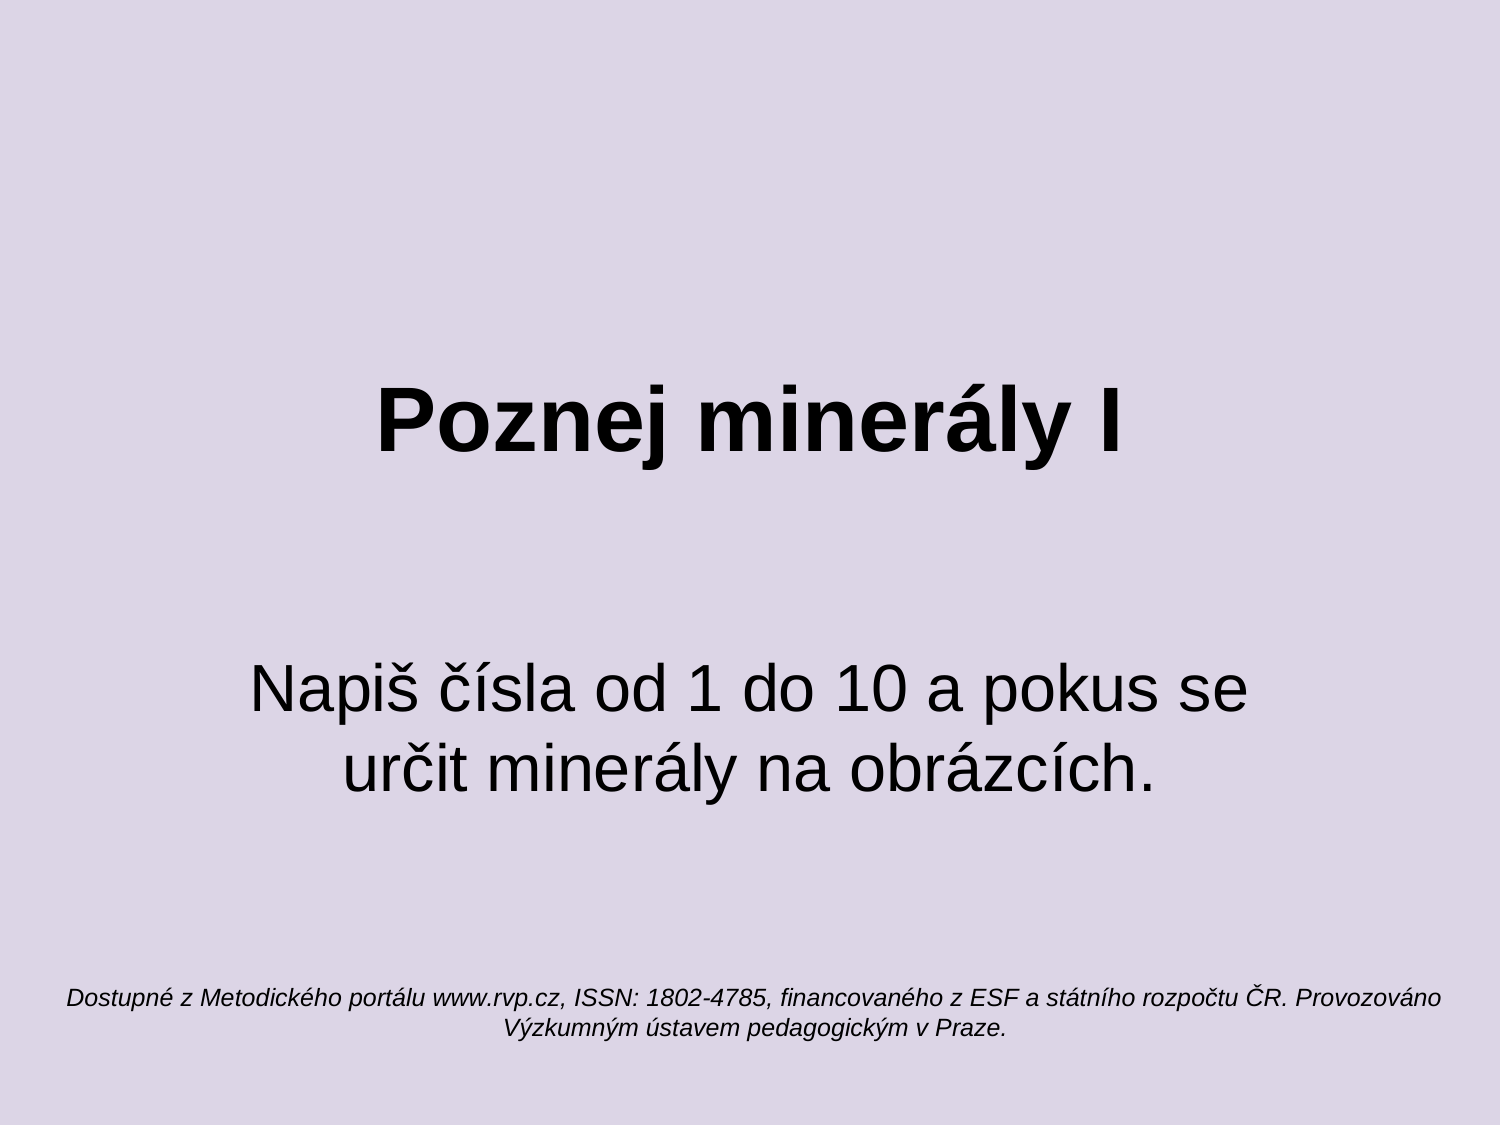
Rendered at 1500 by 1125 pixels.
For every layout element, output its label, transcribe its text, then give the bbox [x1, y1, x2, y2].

title Poznej minerály I [112, 349, 1388, 591]
text_box Dostupné z Metodického portálu www.rvp.cz, ISSN: 1802-4785, financovaného z ESF a státního rozpočtu ČR. Provozováno Výzkumným ústavem pedagogickým v Praze. [46, 973, 1465, 1049]
text_box Napiš čísla od 1 do 10 a pokus se určit minerály na obrázcích. [225, 637, 1276, 926]
